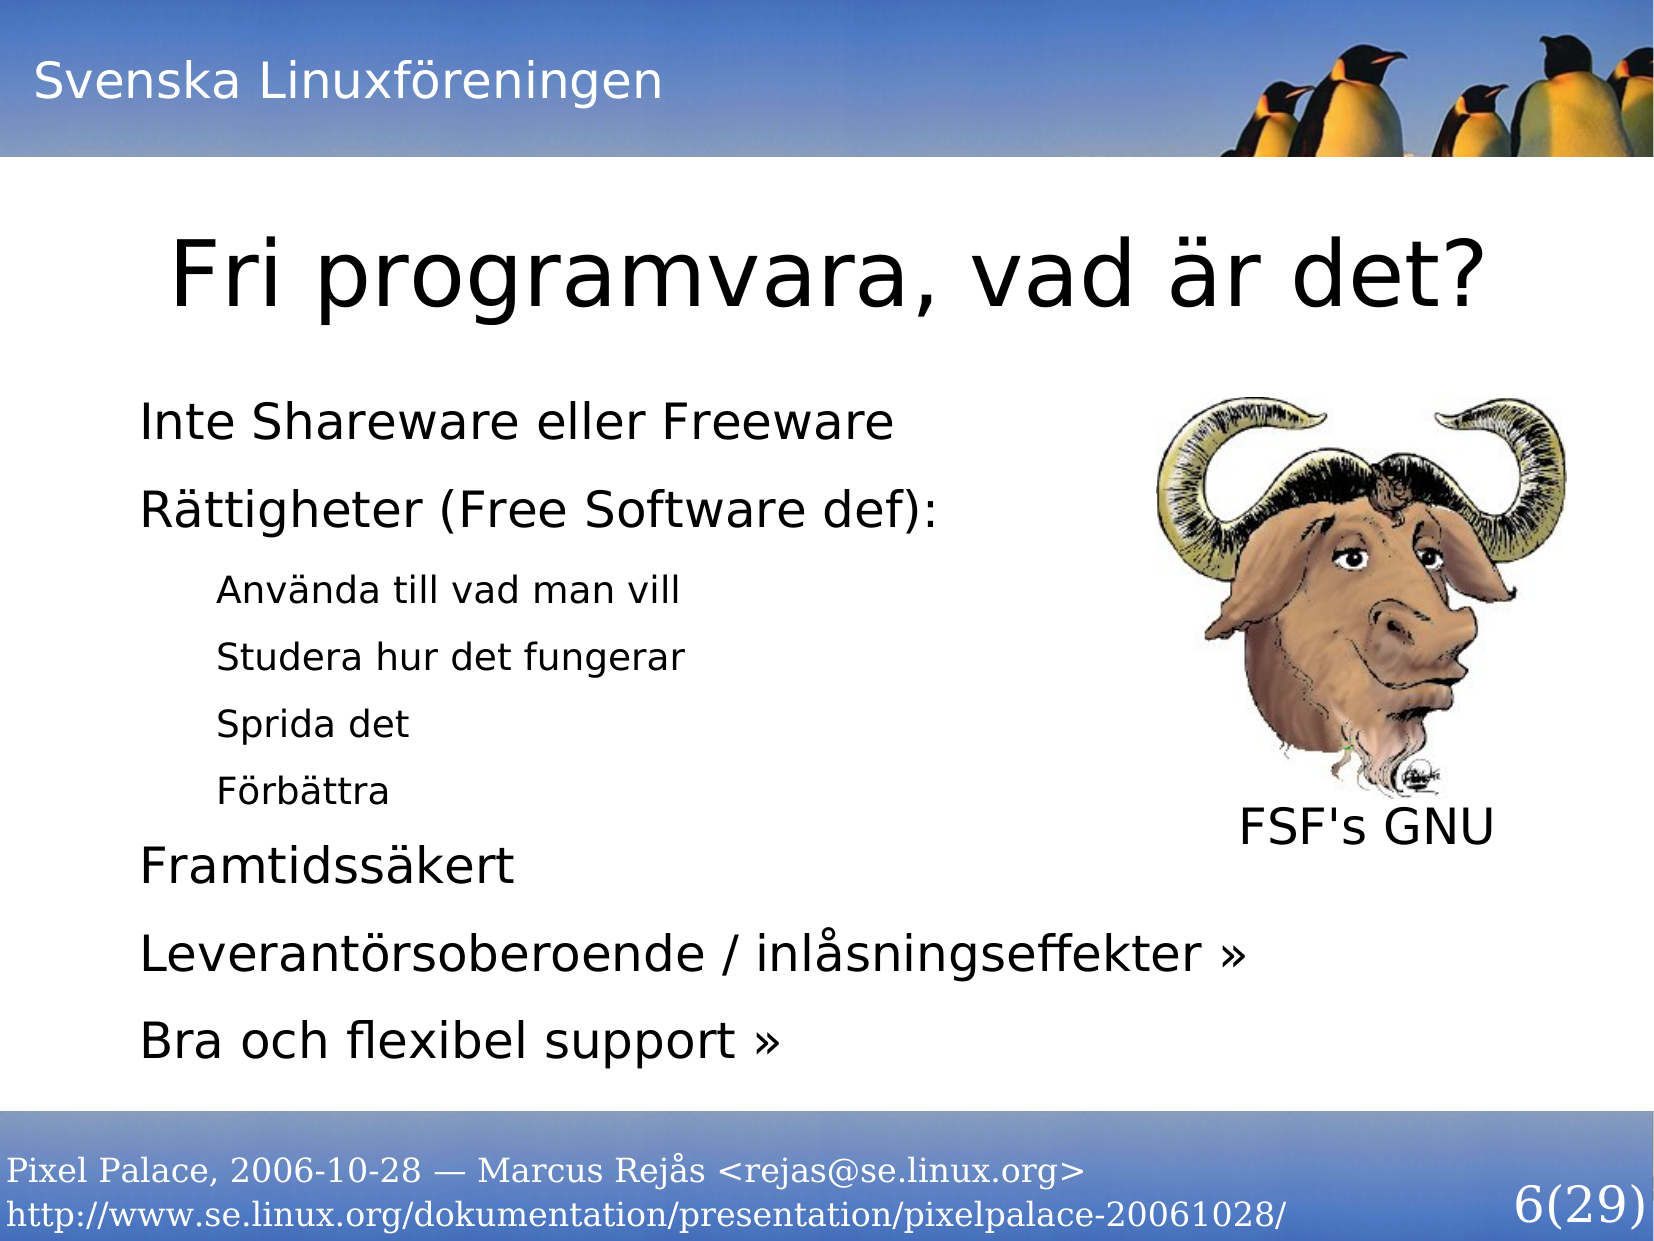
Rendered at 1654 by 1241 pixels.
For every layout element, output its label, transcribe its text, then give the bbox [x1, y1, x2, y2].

picture [0, 1111, 1654, 1241]
title Fri programvara, vad är det? [123, 160, 1537, 389]
list Inte Shareware eller Freeware Rättigheter (Free Software def): Använda till vad man vill Studera hur det fungerar Sprida det Förbättra Framtidssäkert Leverantörsoberoende / inlåsningseffekter » Bra och flexibel support » [121, 392, 1534, 1092]
picture [1156, 397, 1567, 799]
picture [0, 0, 1654, 157]
text_box FSF's GNU [1238, 798, 1518, 857]
